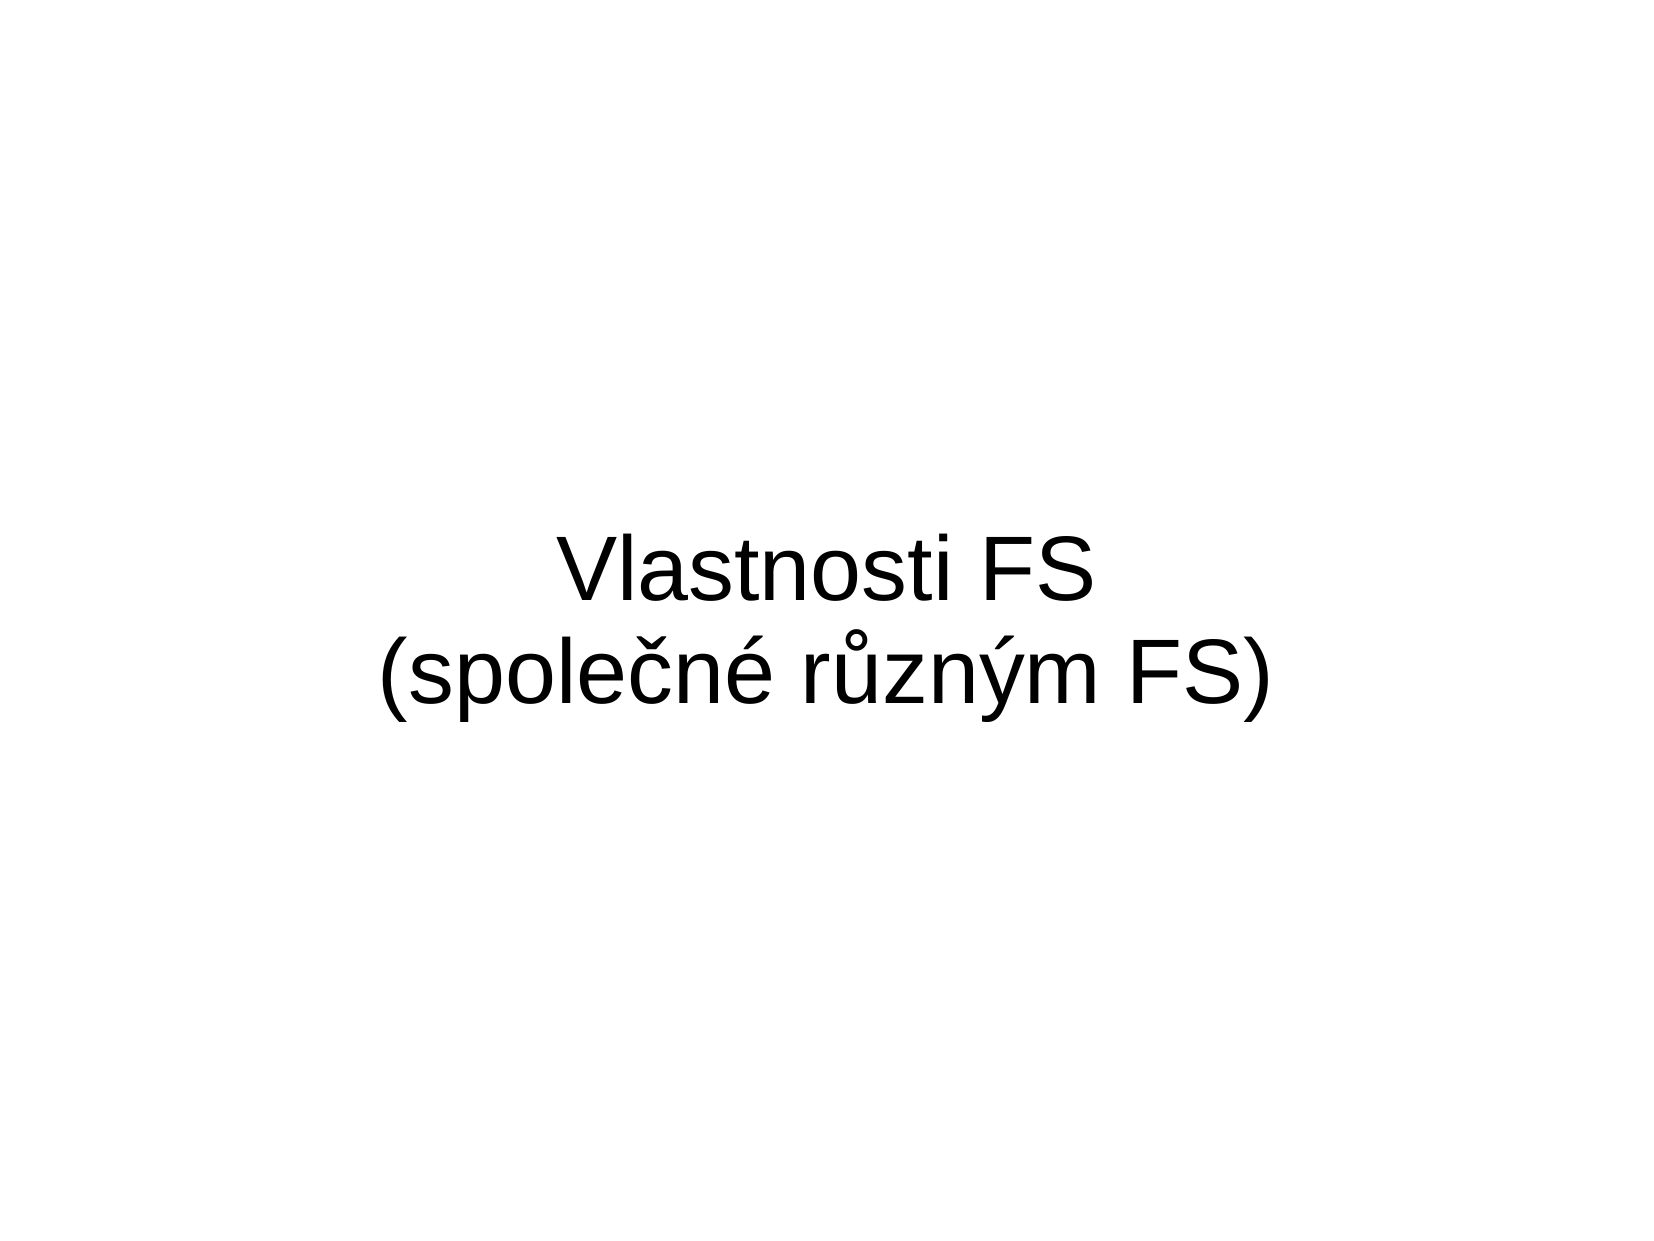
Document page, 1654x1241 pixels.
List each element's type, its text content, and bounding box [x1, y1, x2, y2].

title Vlastnosti FS (společné různým FS) [82, 516, 1571, 724]
